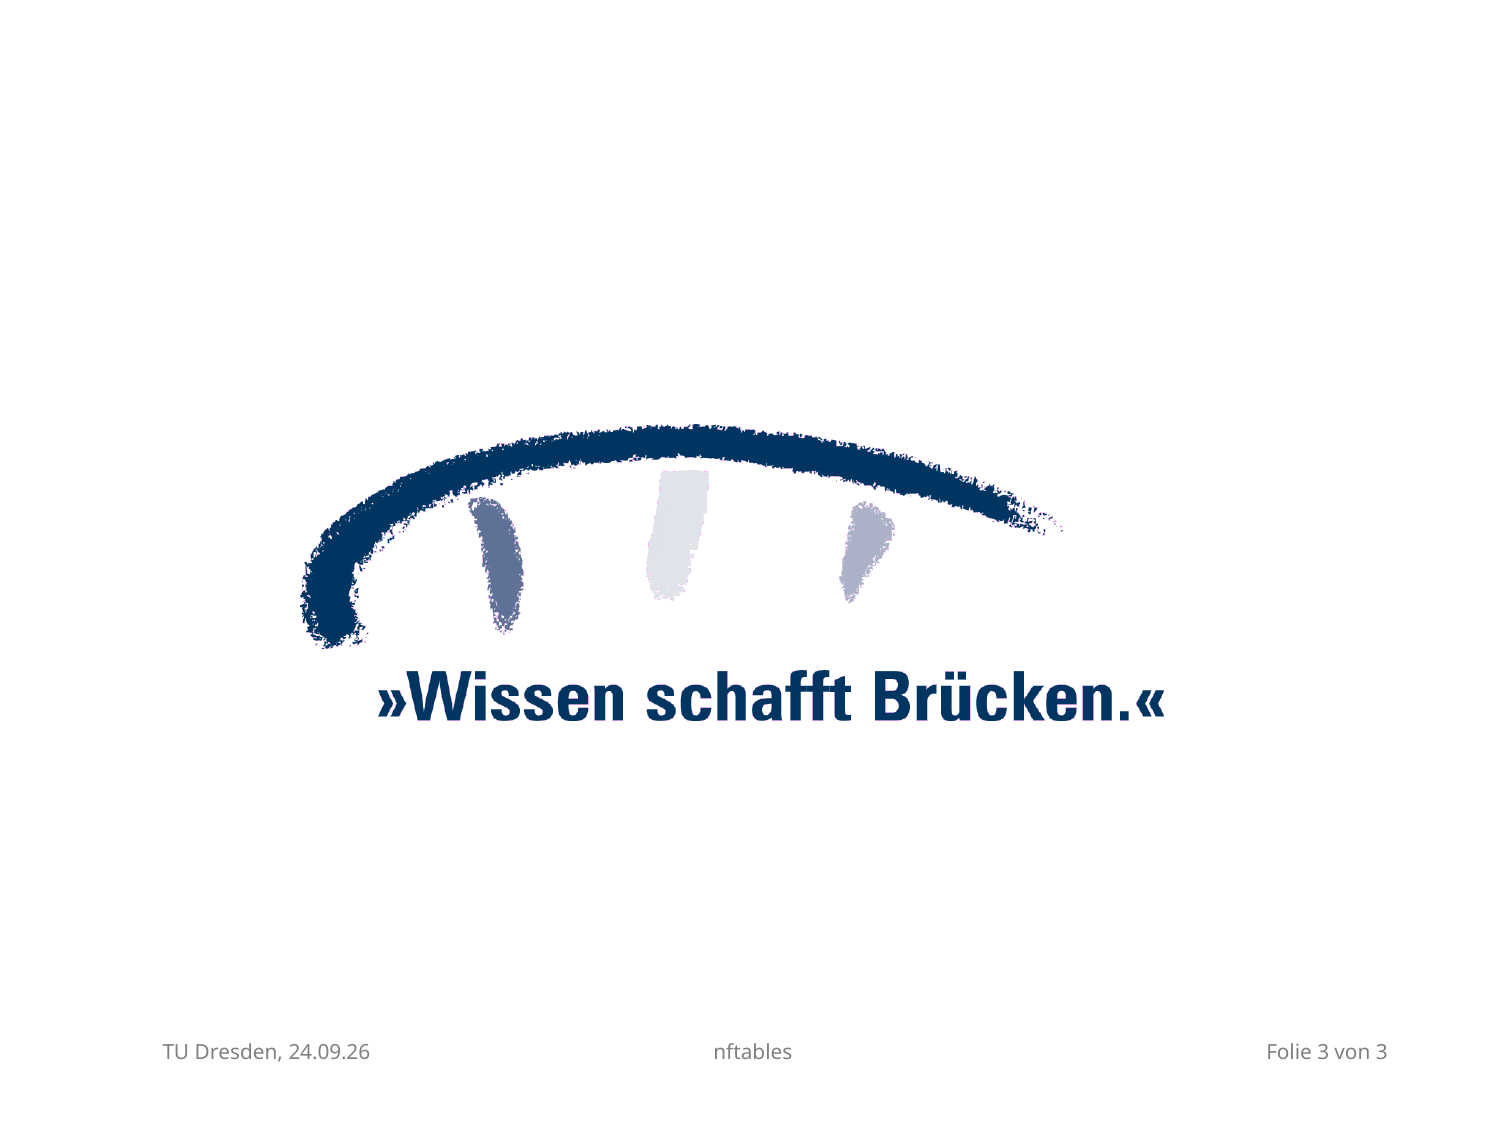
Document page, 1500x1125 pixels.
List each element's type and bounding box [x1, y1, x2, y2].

picture [300, 424, 1164, 721]
